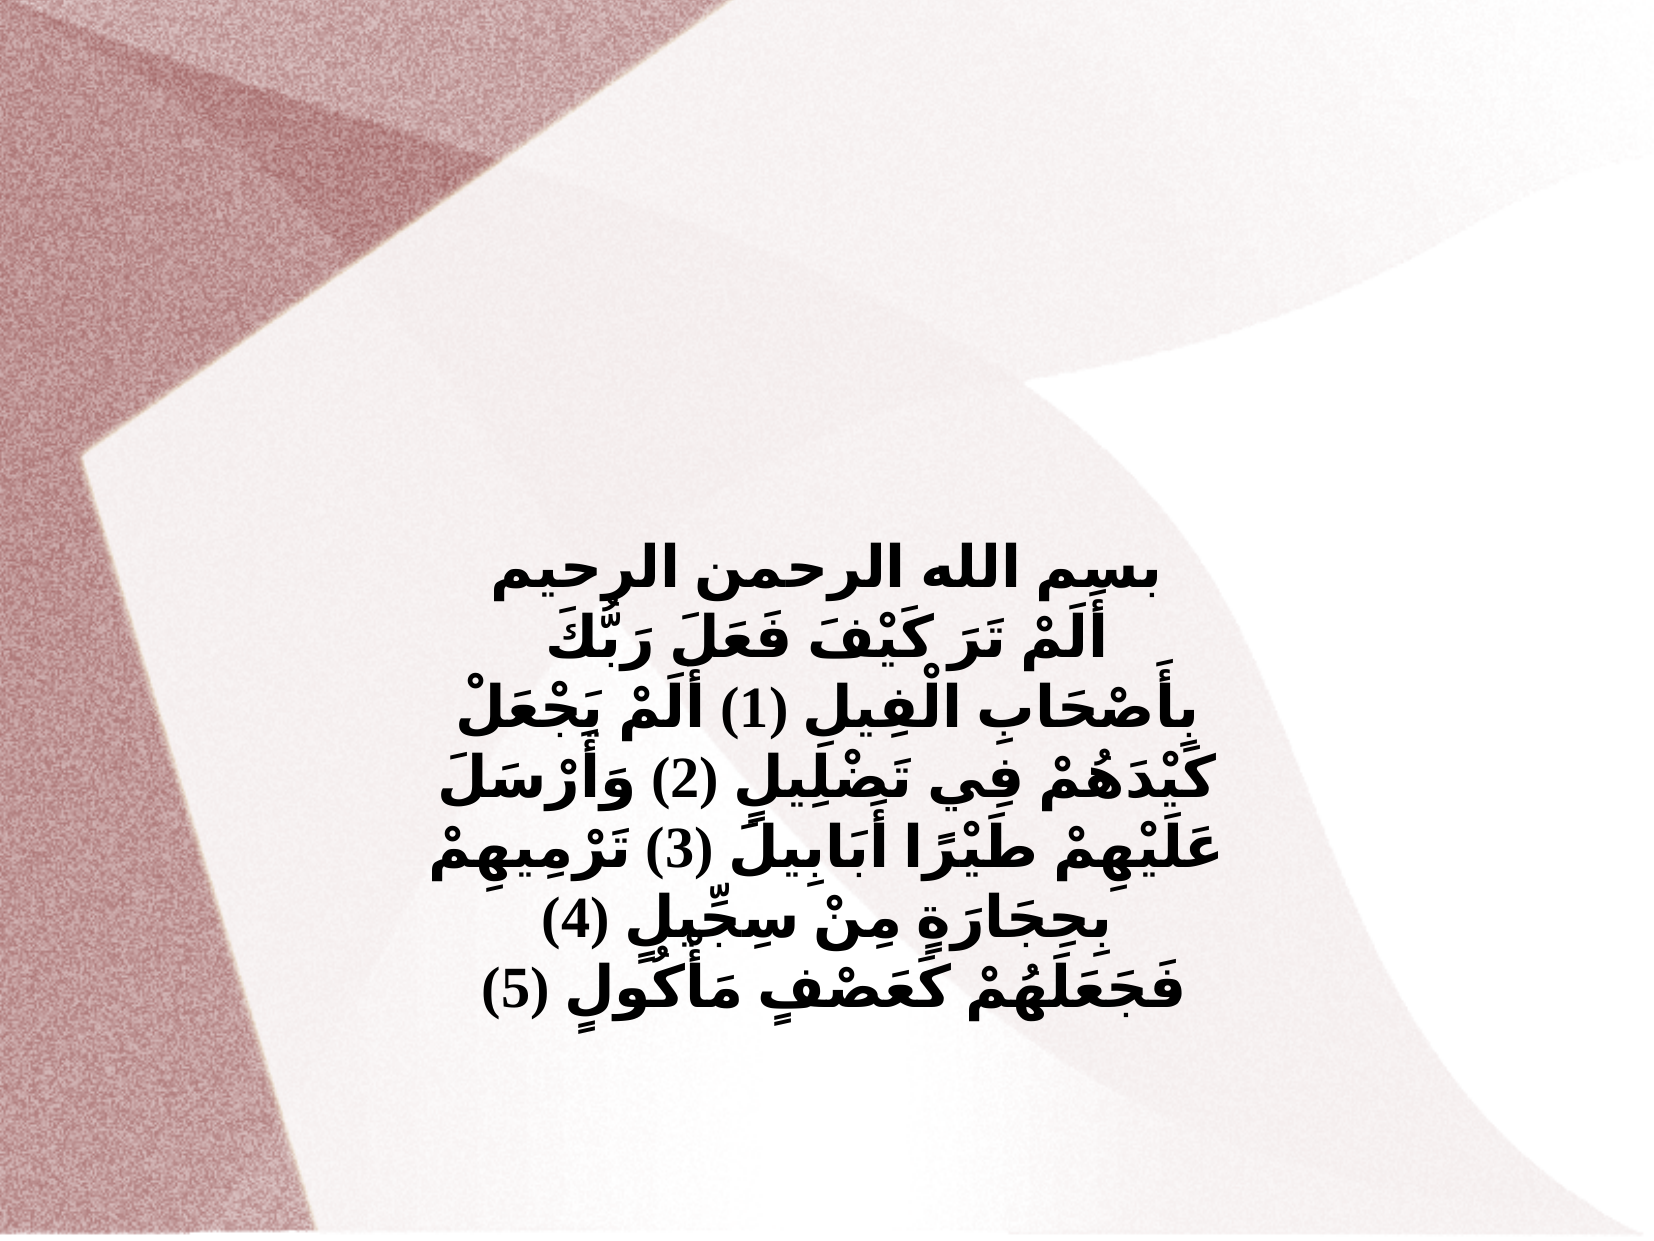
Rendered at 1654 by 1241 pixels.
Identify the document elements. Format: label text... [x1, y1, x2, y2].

text_box بسم الله الرحمن الرحيم أَلَمْ تَرَ كَيْفَ فَعَلَ رَبُّكَ بِأَصْحَابِ الْفِيلِ (1) أَلَمْ يَجْعَلْ كَيْدَهُمْ فِي تَضْلِيلٍ (2) وَأَرْسَلَ عَلَيْهِمْ طَيْرًا أَبَابِيلَ (3) تَرْمِيهِمْ بِحِجَارَةٍ مِنْ سِجِّيلٍ (4) فَجَعَلَهُمْ كَعَصْفٍ مَأْكُولٍ (5) [414, 522, 1240, 1027]
